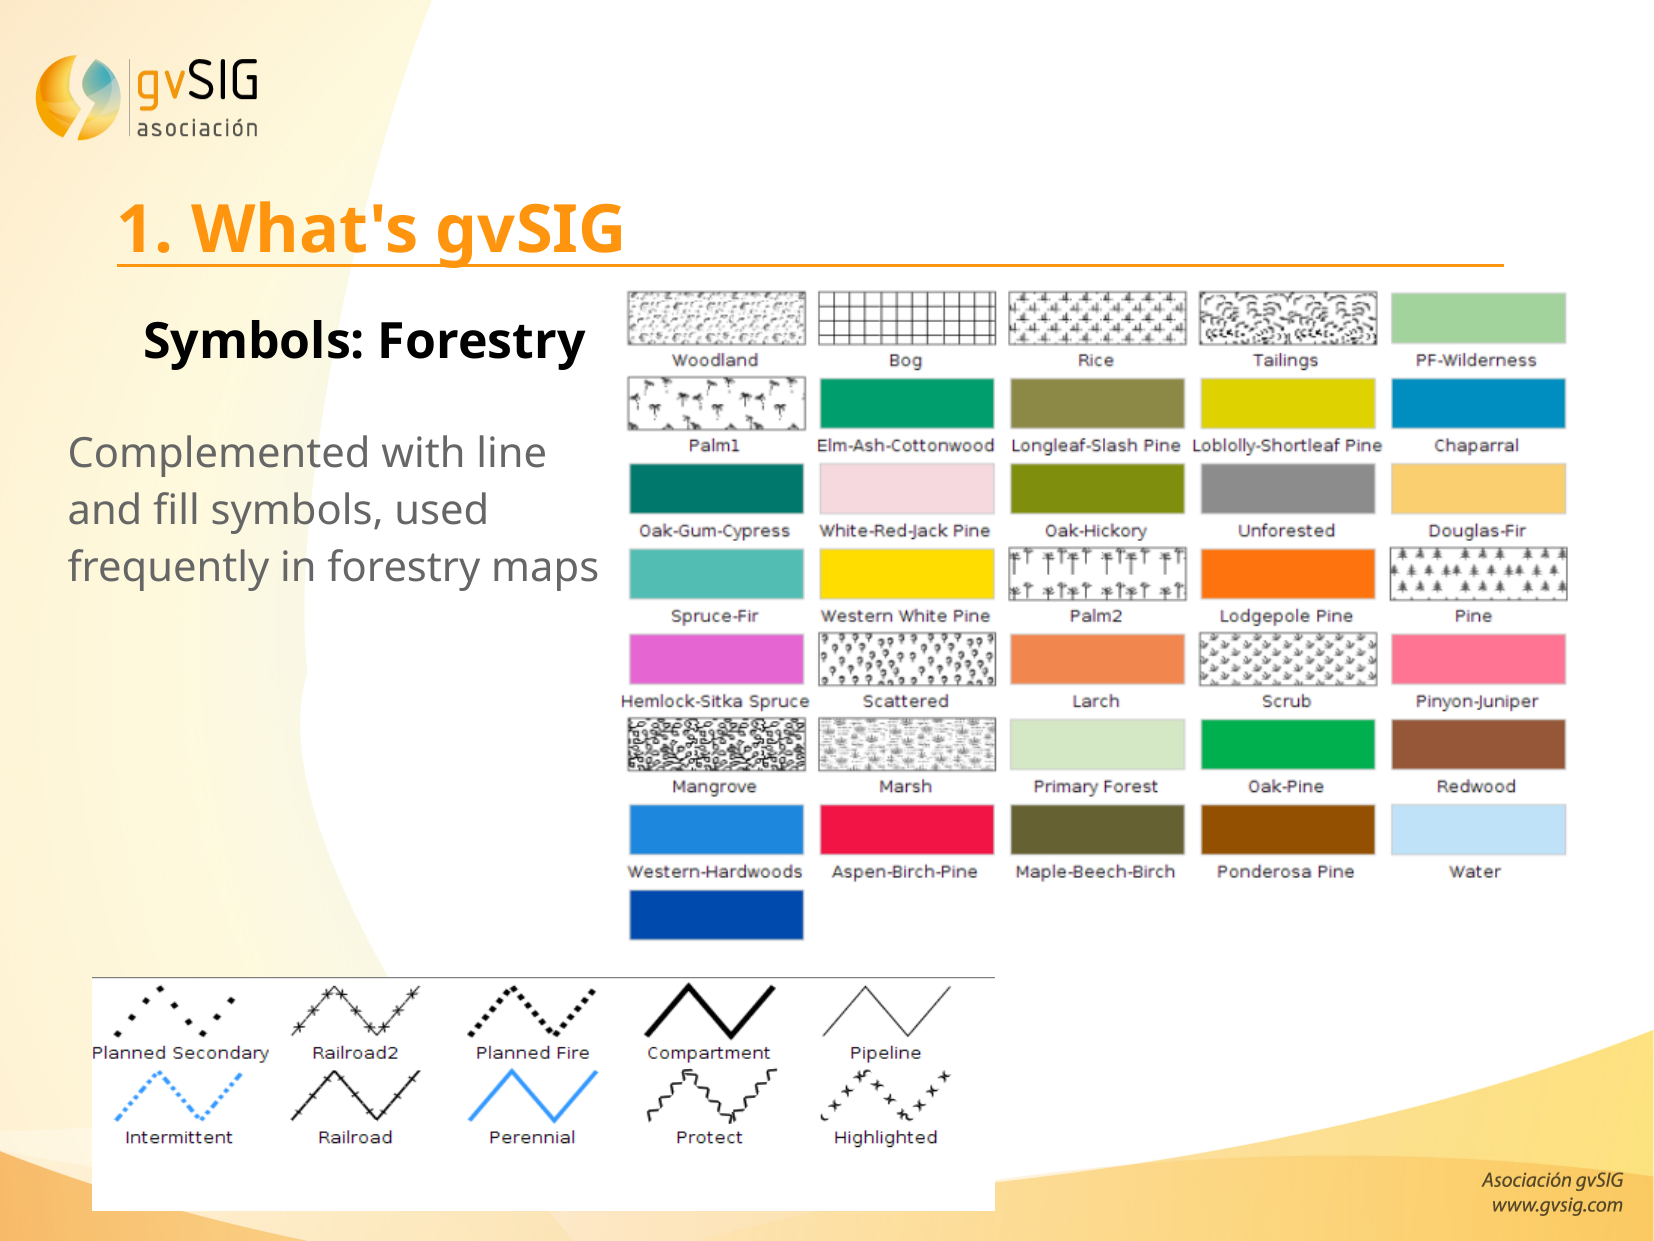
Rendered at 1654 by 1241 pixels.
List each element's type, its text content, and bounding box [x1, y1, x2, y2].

text_box Complemented with line and fill symbols, used frequently in forestry maps [52, 415, 622, 624]
picture [0, 0, 1654, 1241]
title Symbols: Forestry [143, 260, 1439, 415]
title 1. What's gvSIG [116, 177, 1605, 276]
